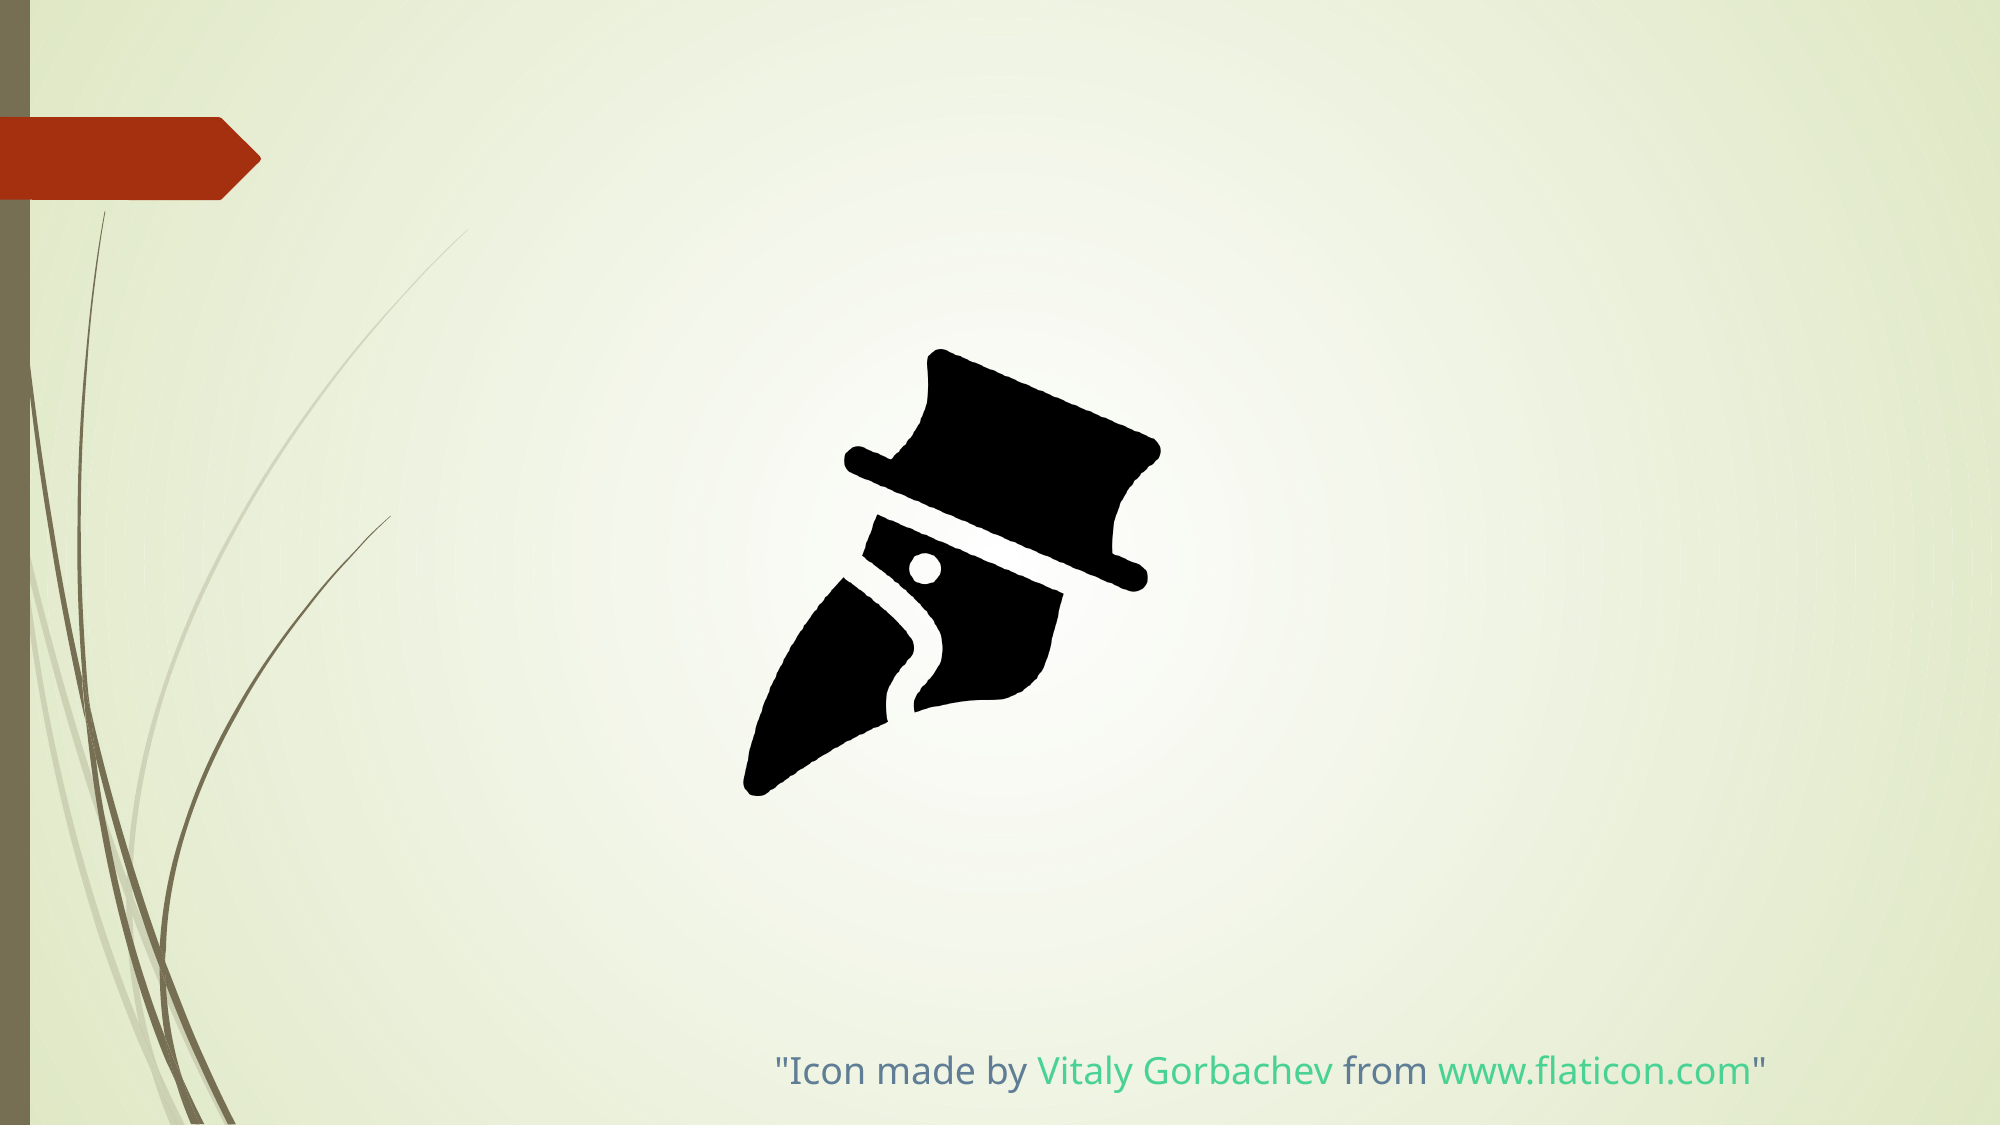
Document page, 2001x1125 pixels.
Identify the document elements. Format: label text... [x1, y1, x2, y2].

picture [728, 349, 1175, 796]
list [424, 350, 1888, 970]
text_box "Icon made by Vitaly Gorbachev from www.flaticon.com" [759, 1039, 1782, 1105]
